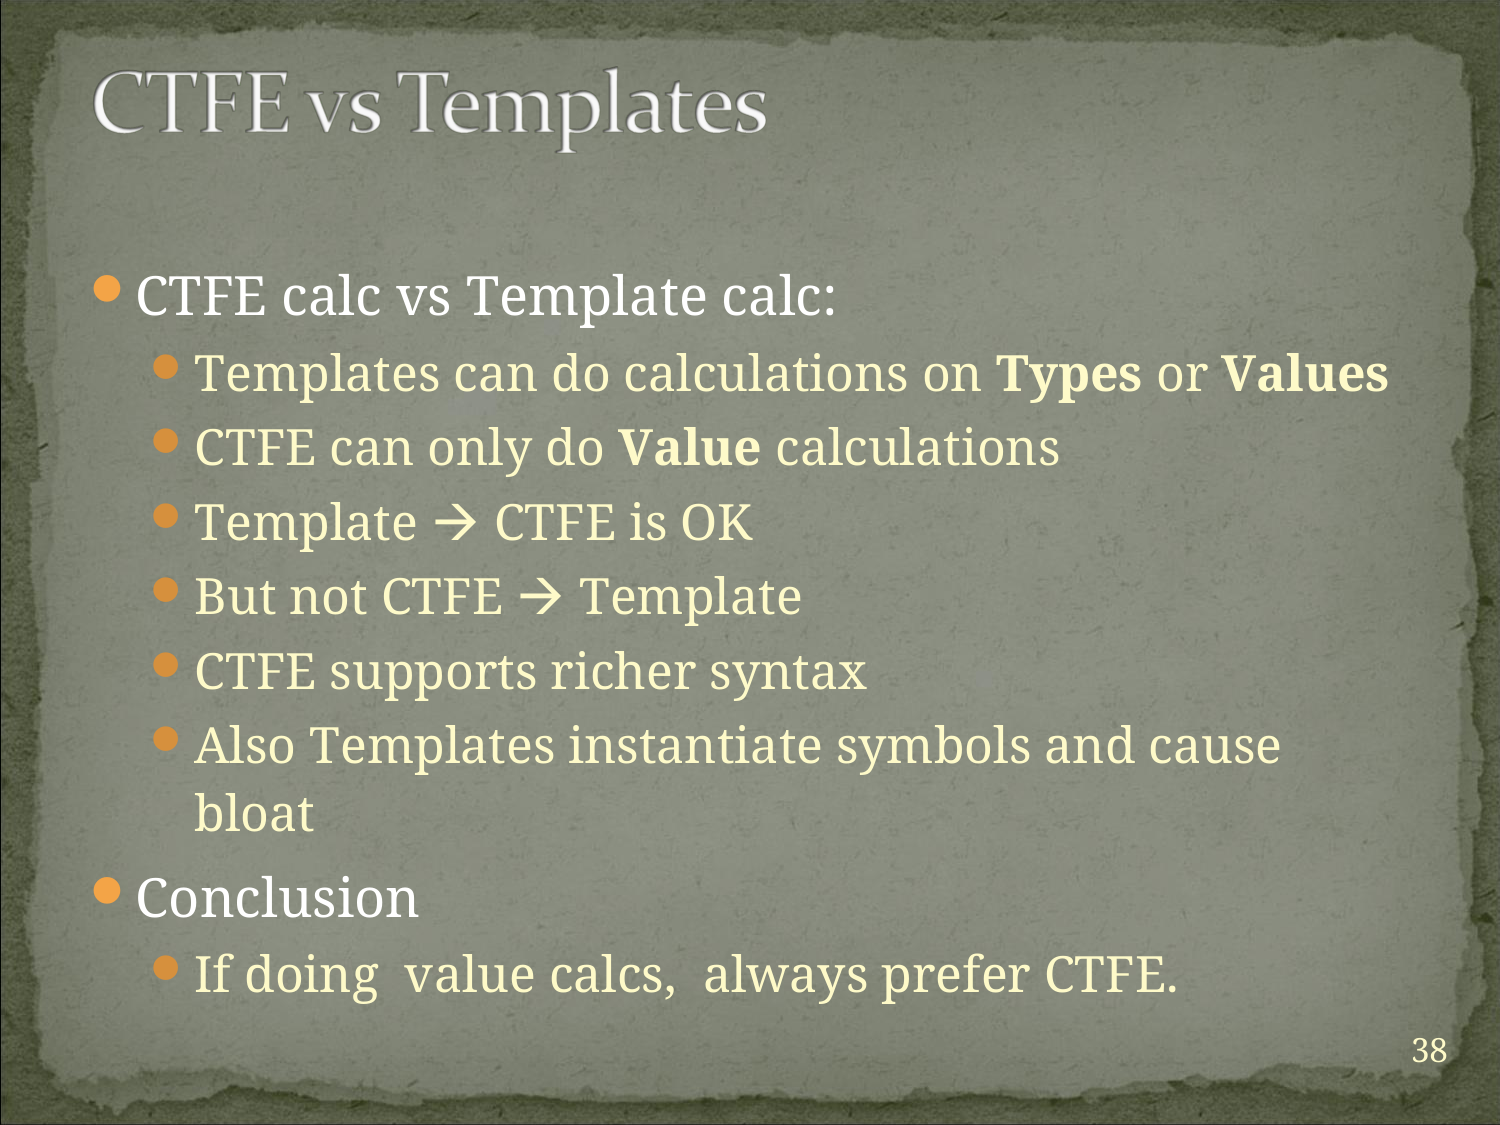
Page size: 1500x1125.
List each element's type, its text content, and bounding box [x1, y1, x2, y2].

picture [0, 0, 1500, 1125]
text_box [35, 22, 1427, 165]
list CTFE calc vs Template calc: Templates can do calculations on Types or Values CTFE can only do Value calculations Template  CTFE is OK But not CTFE  Template CTFE supports richer syntax Also Templates instantiate symbols and cause bloat Conclusion If doing value calcs, always prefer CTFE. [75, 249, 1426, 1001]
text_box 35 [1379, 1014, 1480, 1090]
